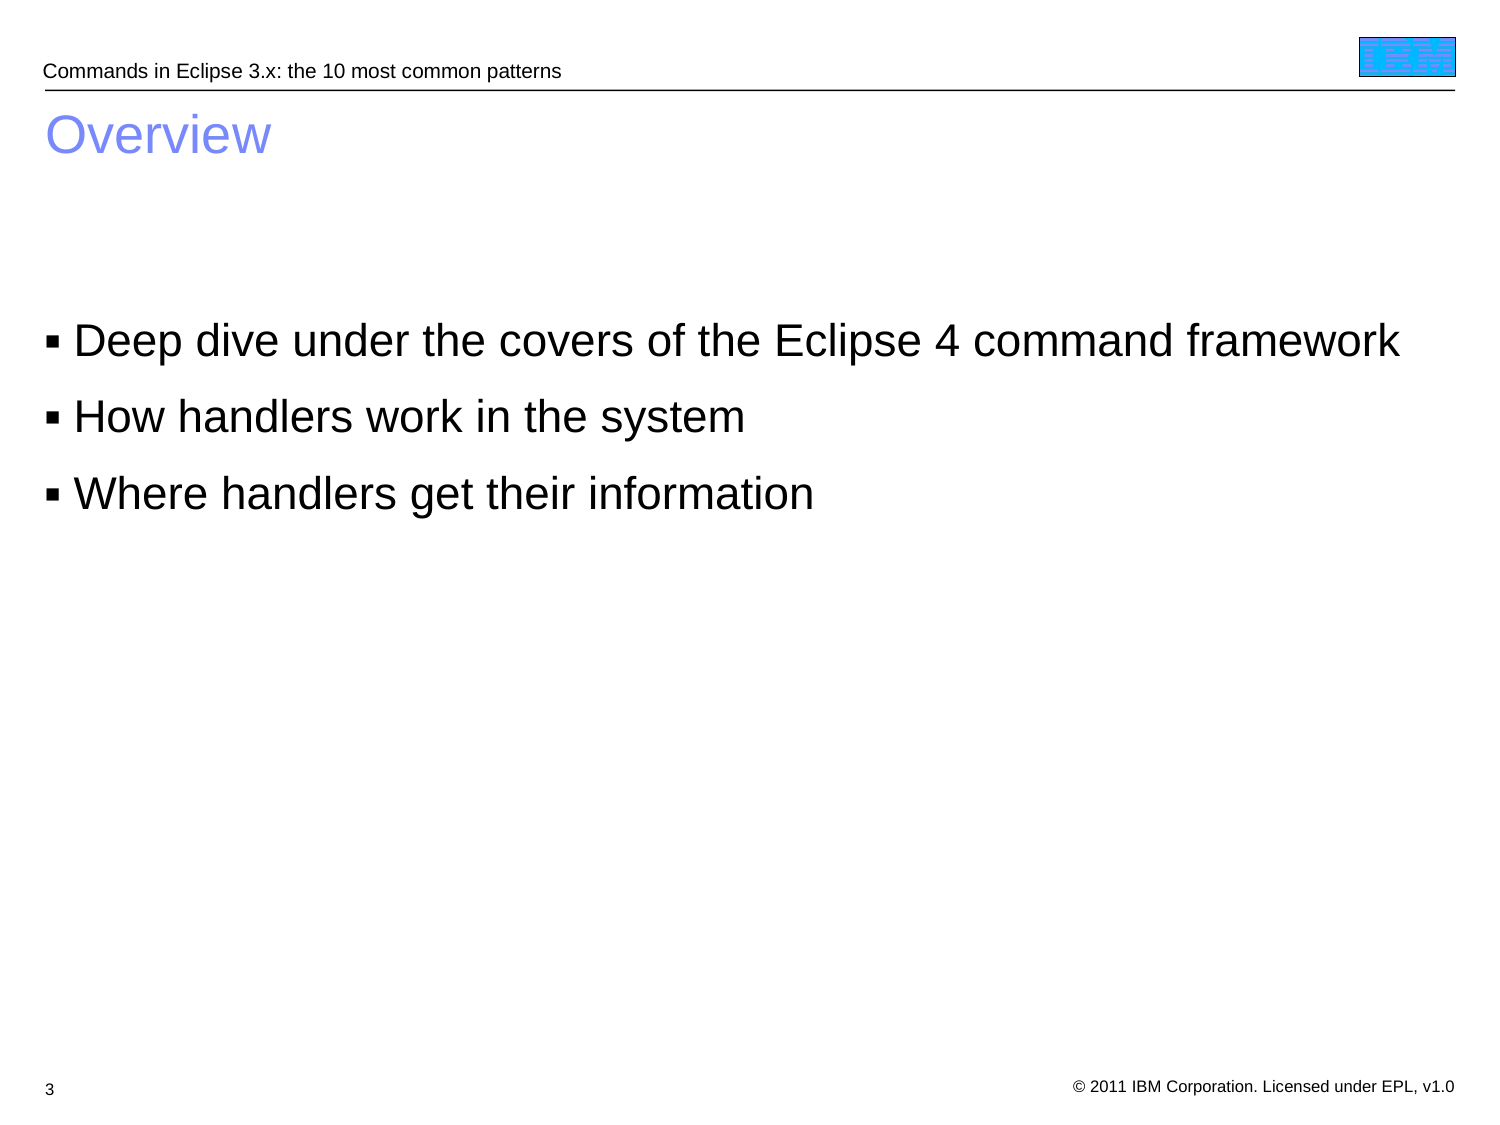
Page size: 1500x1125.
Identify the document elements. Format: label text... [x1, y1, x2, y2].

text_box Commands in Eclipse 3.x: the 10 most common patterns [27, 37, 1312, 83]
list Deep dive under the covers of the Eclipse 4 command framework How handlers work in the system Where handlers get their information [30, 307, 1456, 1058]
title Overview [30, 97, 1456, 218]
